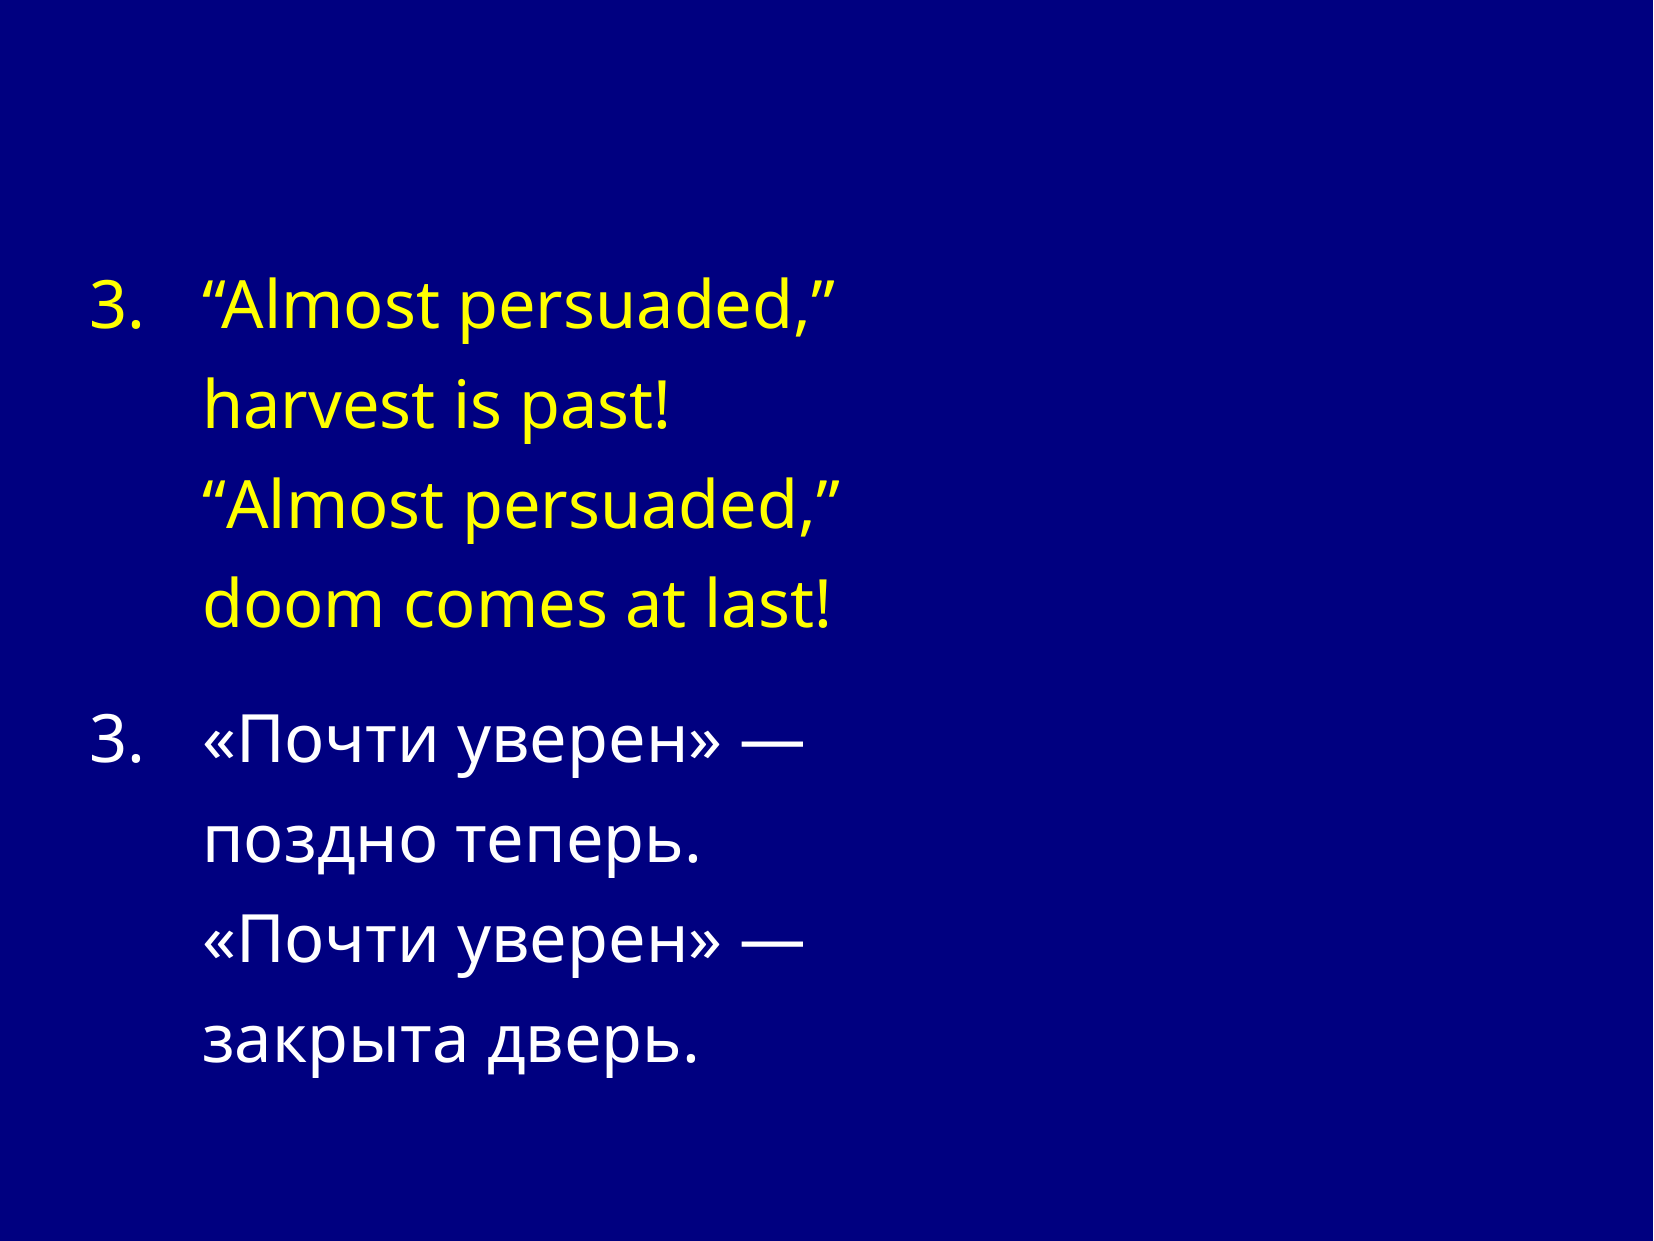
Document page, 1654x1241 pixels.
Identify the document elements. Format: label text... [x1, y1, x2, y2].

text_box 3. “Almost persuaded,” harvest is past! “Almost persuaded,” doom comes at last! [75, 150, 1576, 638]
text_box 3. «Почти уверен» — поздно теперь. «Почти уверен» — закрыта дверь. [75, 675, 1576, 1163]
